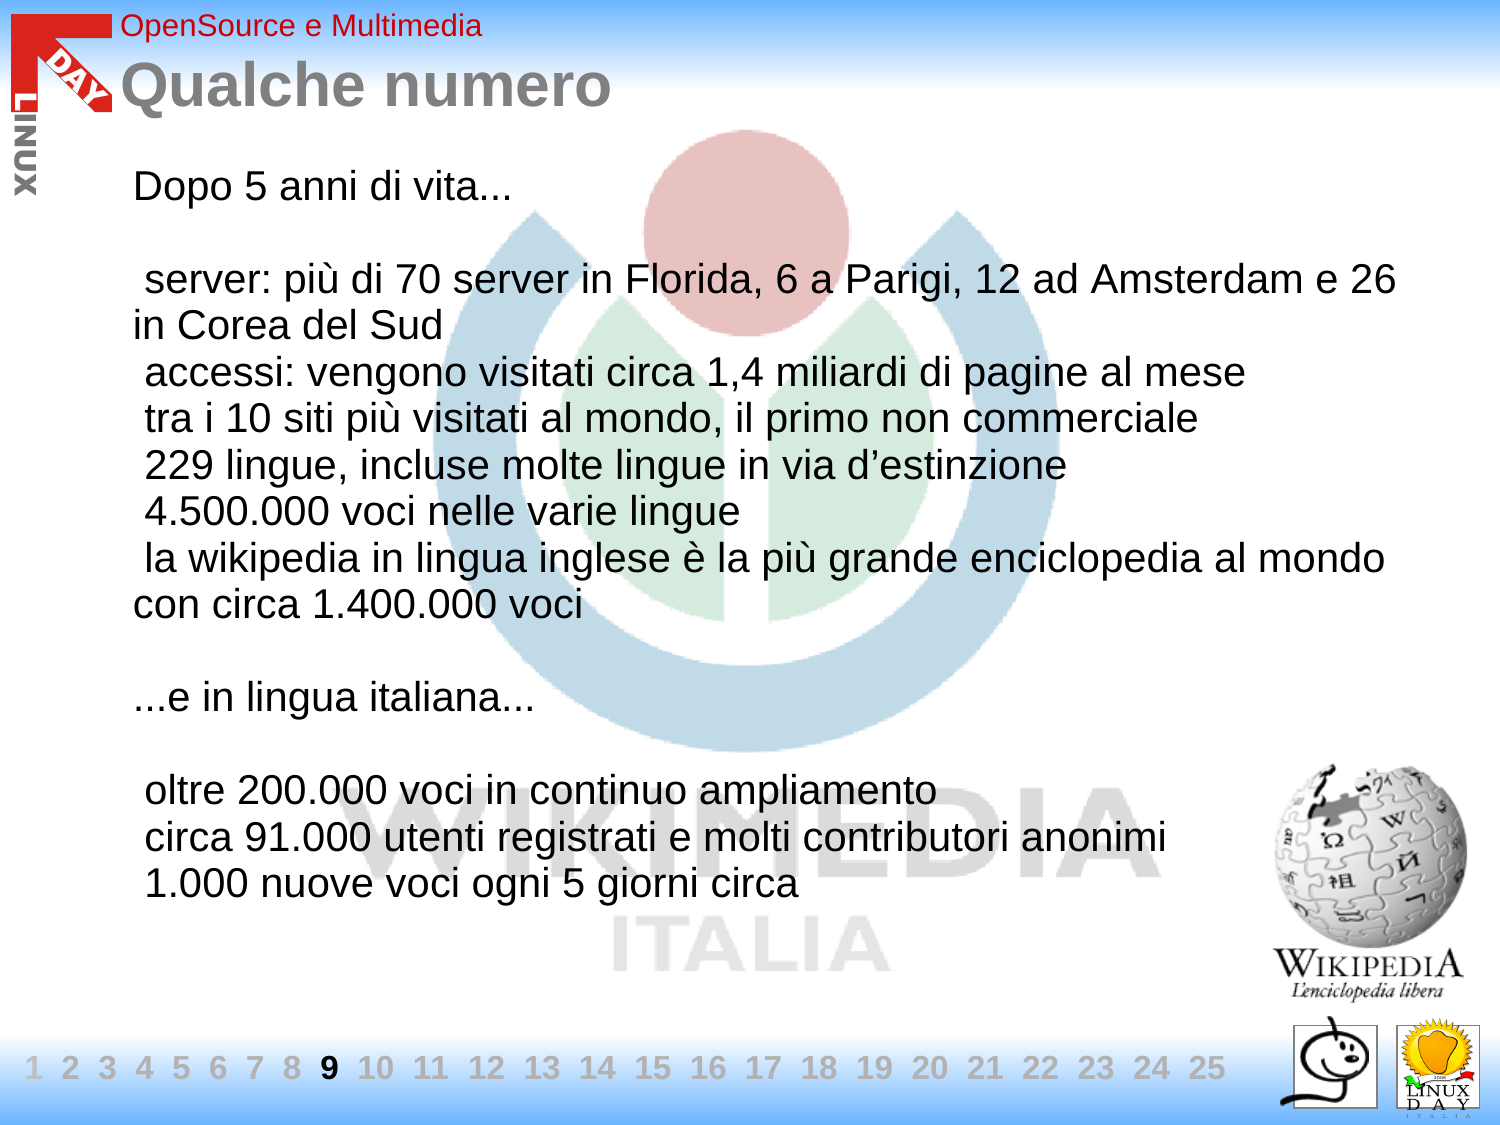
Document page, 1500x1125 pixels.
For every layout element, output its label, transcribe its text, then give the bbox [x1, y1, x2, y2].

text_box [0, 1025, 1500, 1125]
text_box OpenSource e Multimedia [120, 7, 1479, 43]
picture [11, 14, 1475, 1118]
text_box [0, 0, 1500, 91]
text_box Dopo 5 anni di vita... server: più di 70 server in Florida, 6 a Parigi, 12 ad Amsterdam e 26 in Corea del Sud accessi: vengono visitati circa 1,4 miliardi di pagine al mese tra i 10 siti più visitati al mondo, il primo non commerciale 229 lingue, incluse molte lingue in via d’estinzione 4.500.000 voci nelle varie lingue la wikipedia in lingua inglese è la più grande enciclopedia al mondo con circa 1.400.000 voci ...e in lingua italiana... oltre 200.000 voci in continuo ampliamento circa 91.000 utenti registrati e molti contributori anonimi 1.000 nuove voci ogni 5 giorni circa [118, 155, 1447, 919]
chart [1265, 762, 1477, 1005]
text_box 1 2 3 4 5 6 7 8 9 10 11 12 13 14 15 16 17 18 19 20 21 22 23 24 25 [24, 1049, 1267, 1087]
text_box Qualche numero [120, 50, 1479, 120]
